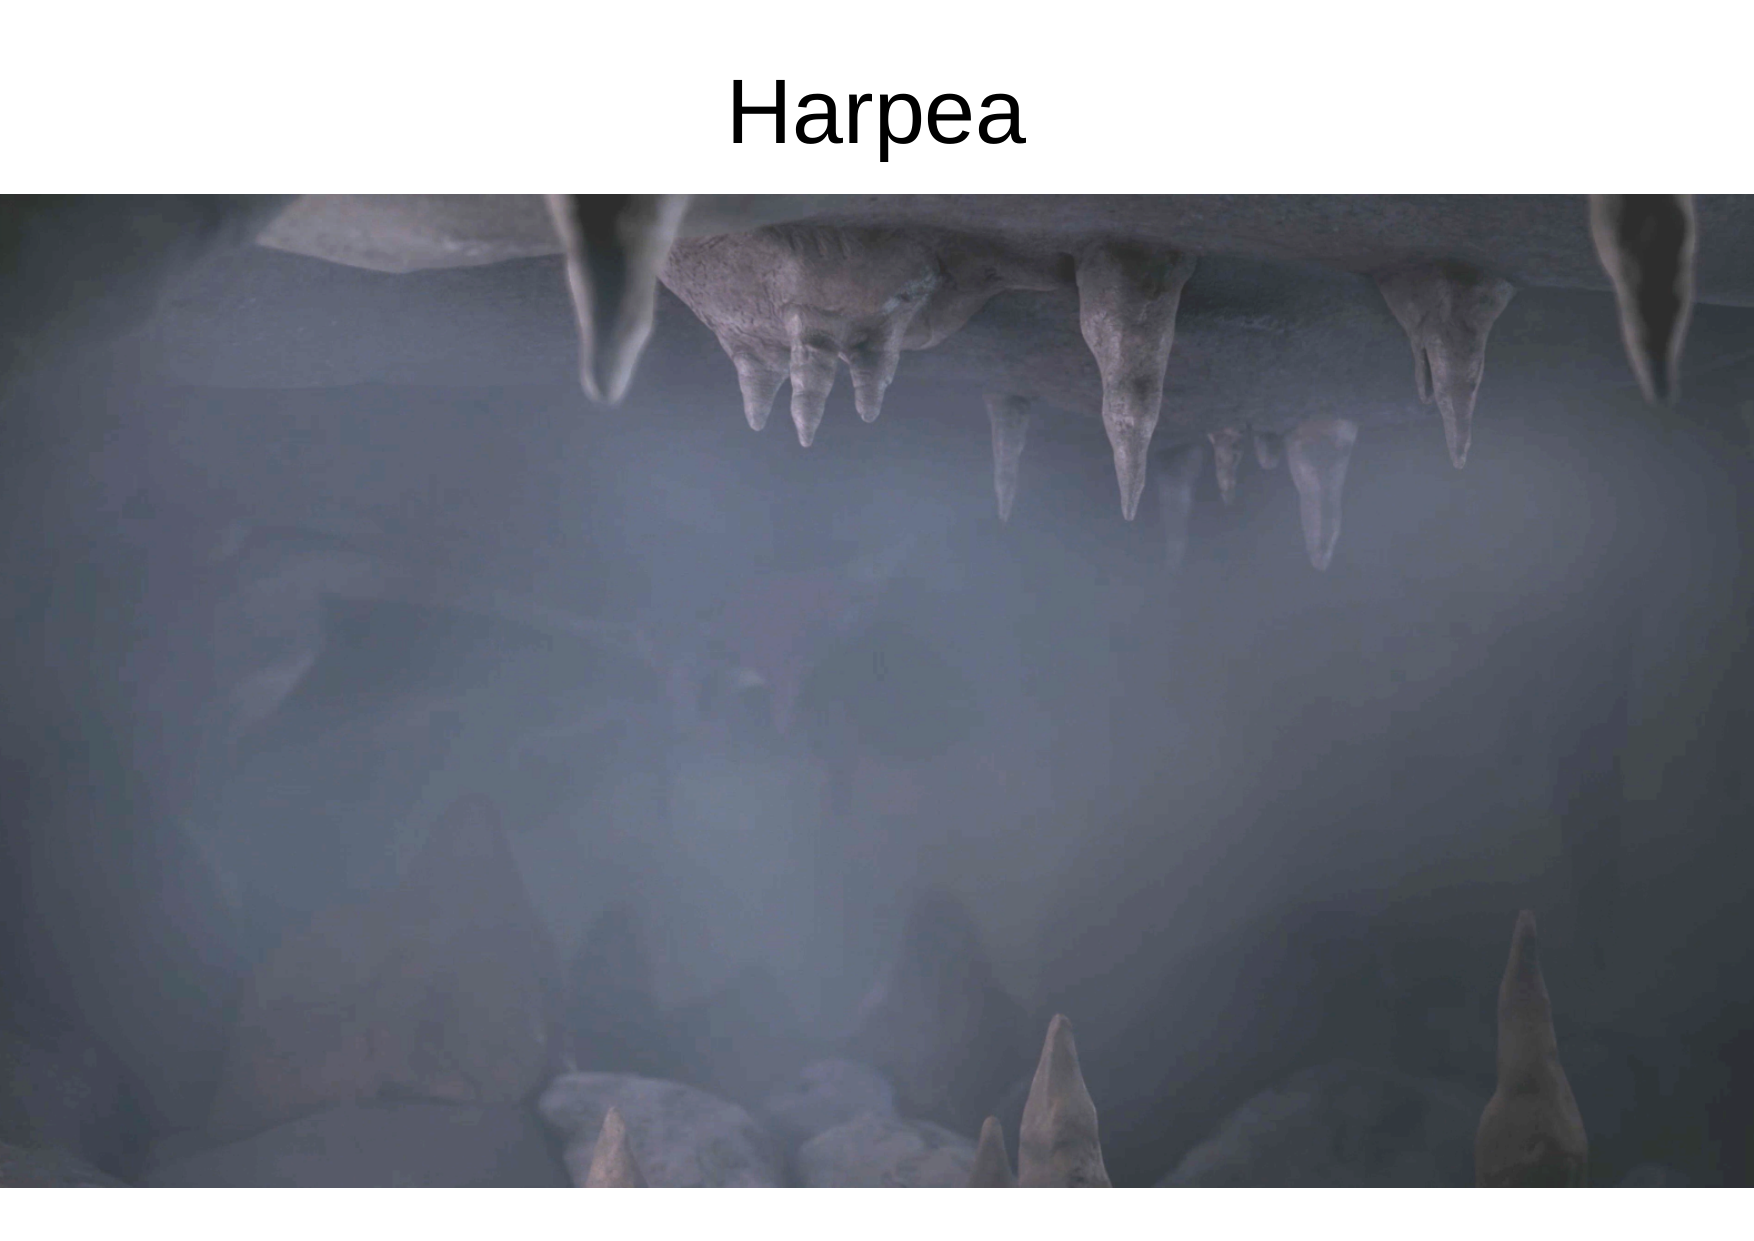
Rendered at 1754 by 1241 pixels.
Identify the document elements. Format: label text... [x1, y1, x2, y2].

picture [0, 194, 1754, 1188]
title Harpea [87, 8, 1667, 194]
